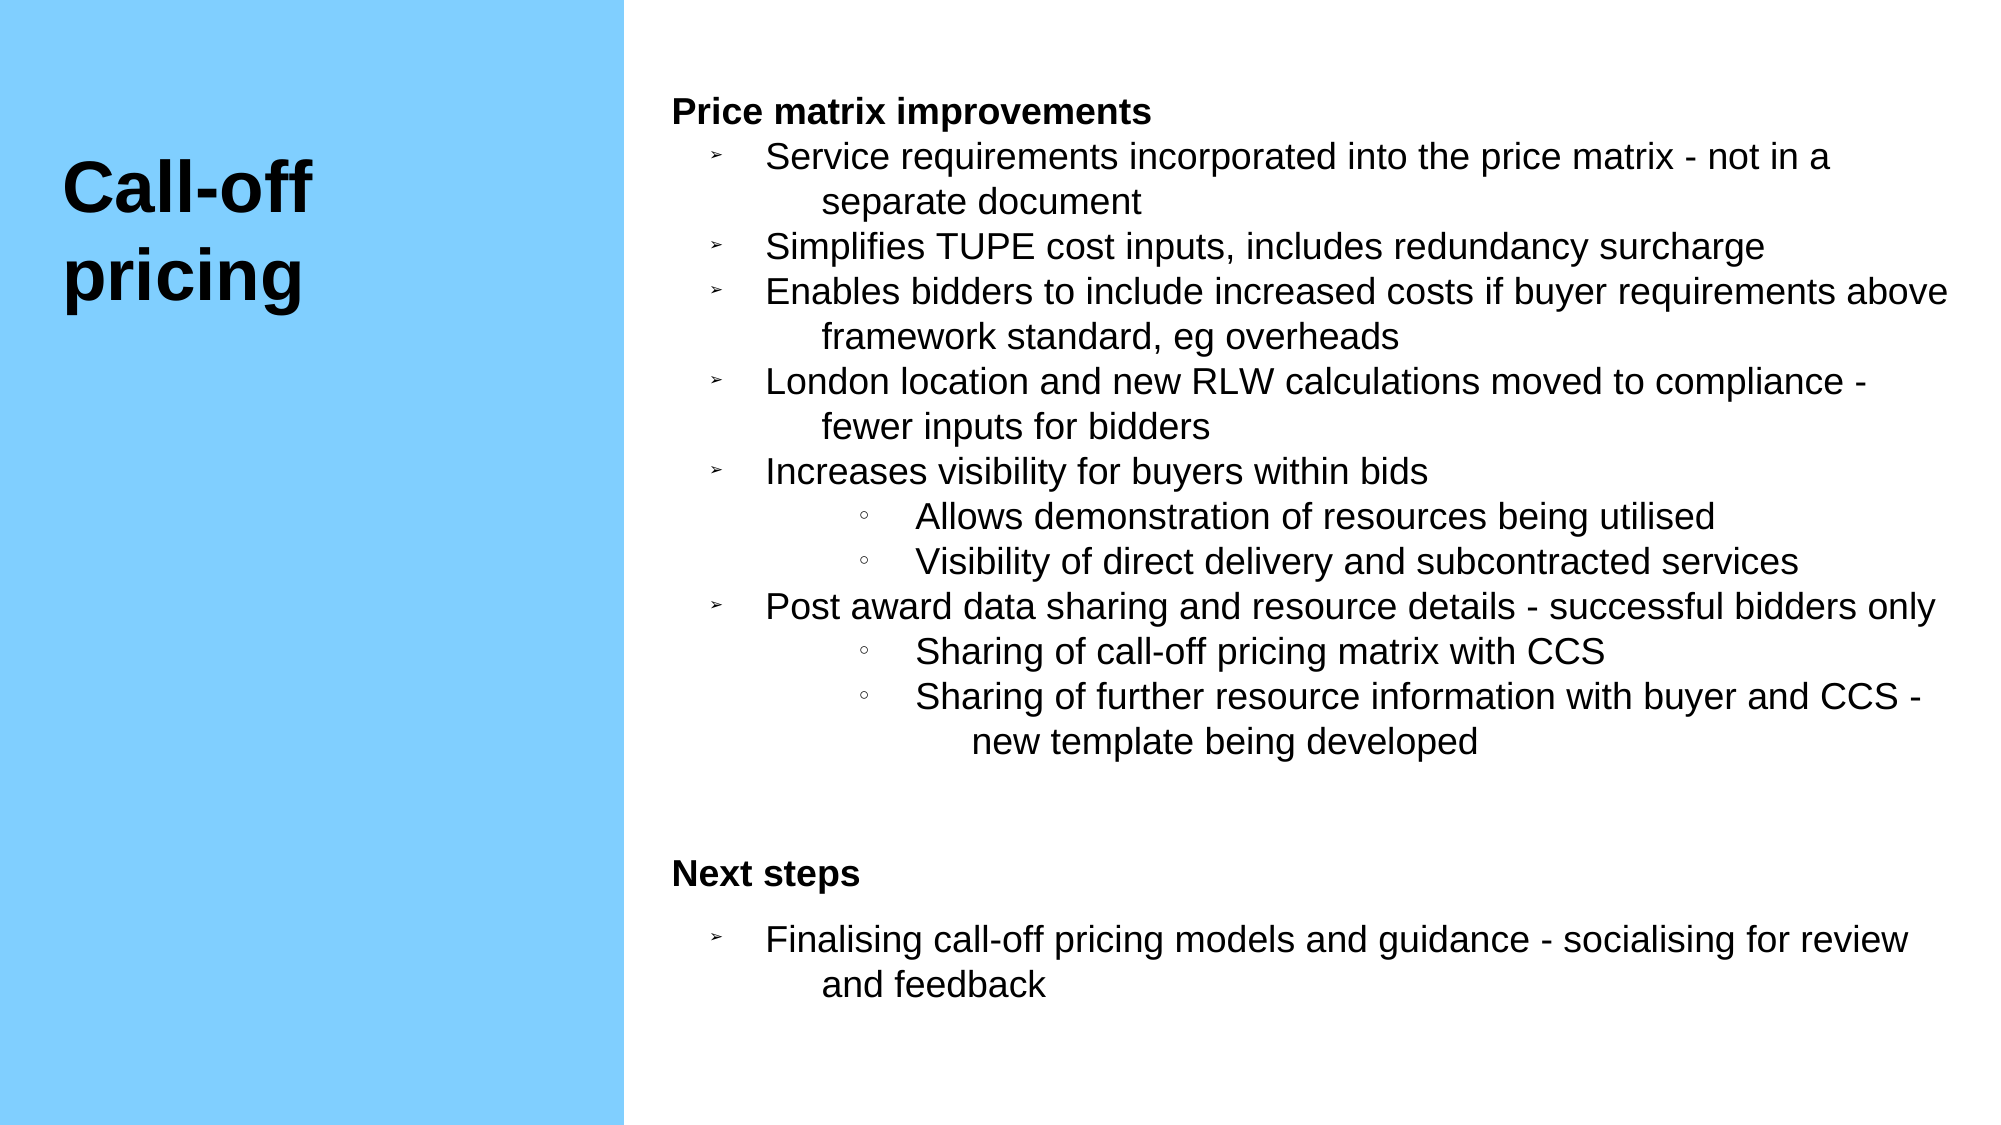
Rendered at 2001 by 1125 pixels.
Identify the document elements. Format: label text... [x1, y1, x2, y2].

title Price matrix improvements Service requirements incorporated into the price matrix - not in a separate document Simplifies TUPE cost inputs, includes redundancy surcharge Enables bidders to include increased costs if buyer requirements above framework standard, eg overheads London location and new RLW calculations moved to compliance - fewer inputs for bidders Increases visibility for buyers within bids Allows demonstration of resources being utilised Visibility of direct delivery and subcontracted services Post award data sharing and resource details - successful bidders only Sharing of call-off pricing matrix with CCS Sharing of further resource information with buyer and CCS - new template being developed Next steps Finalising call-off pricing models and guidance - socialising for review and feedback [671, 87, 1959, 1125]
title Call-off pricing [62, 139, 564, 412]
